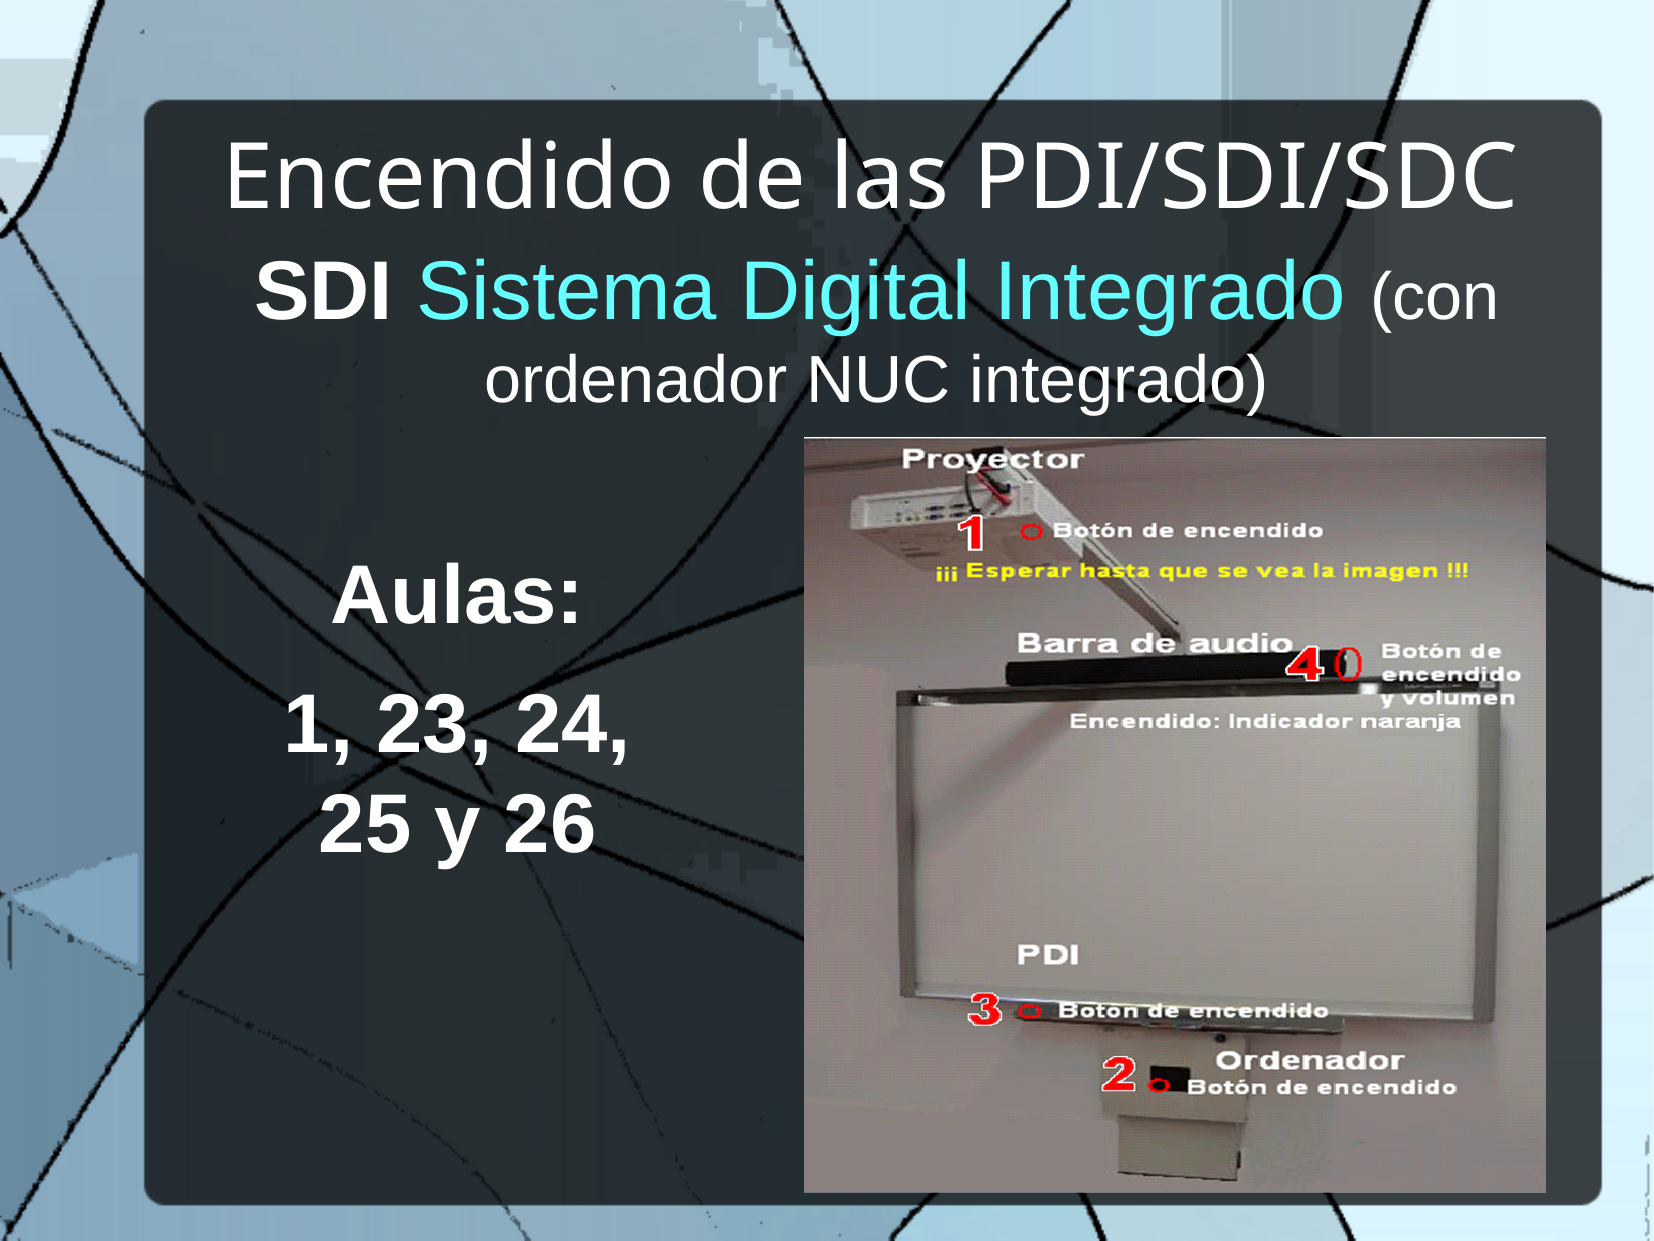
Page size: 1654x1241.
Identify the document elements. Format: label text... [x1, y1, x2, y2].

list Aulas: 1, 23, 24, 25 y 26 [248, 539, 668, 875]
title Encendido de las PDI/SDI/SDC [159, 108, 1583, 237]
picture [0, 0, 1654, 1241]
list SDI Sistema Digital Integrado (con ordenador NUC integrado) [194, 237, 1560, 426]
